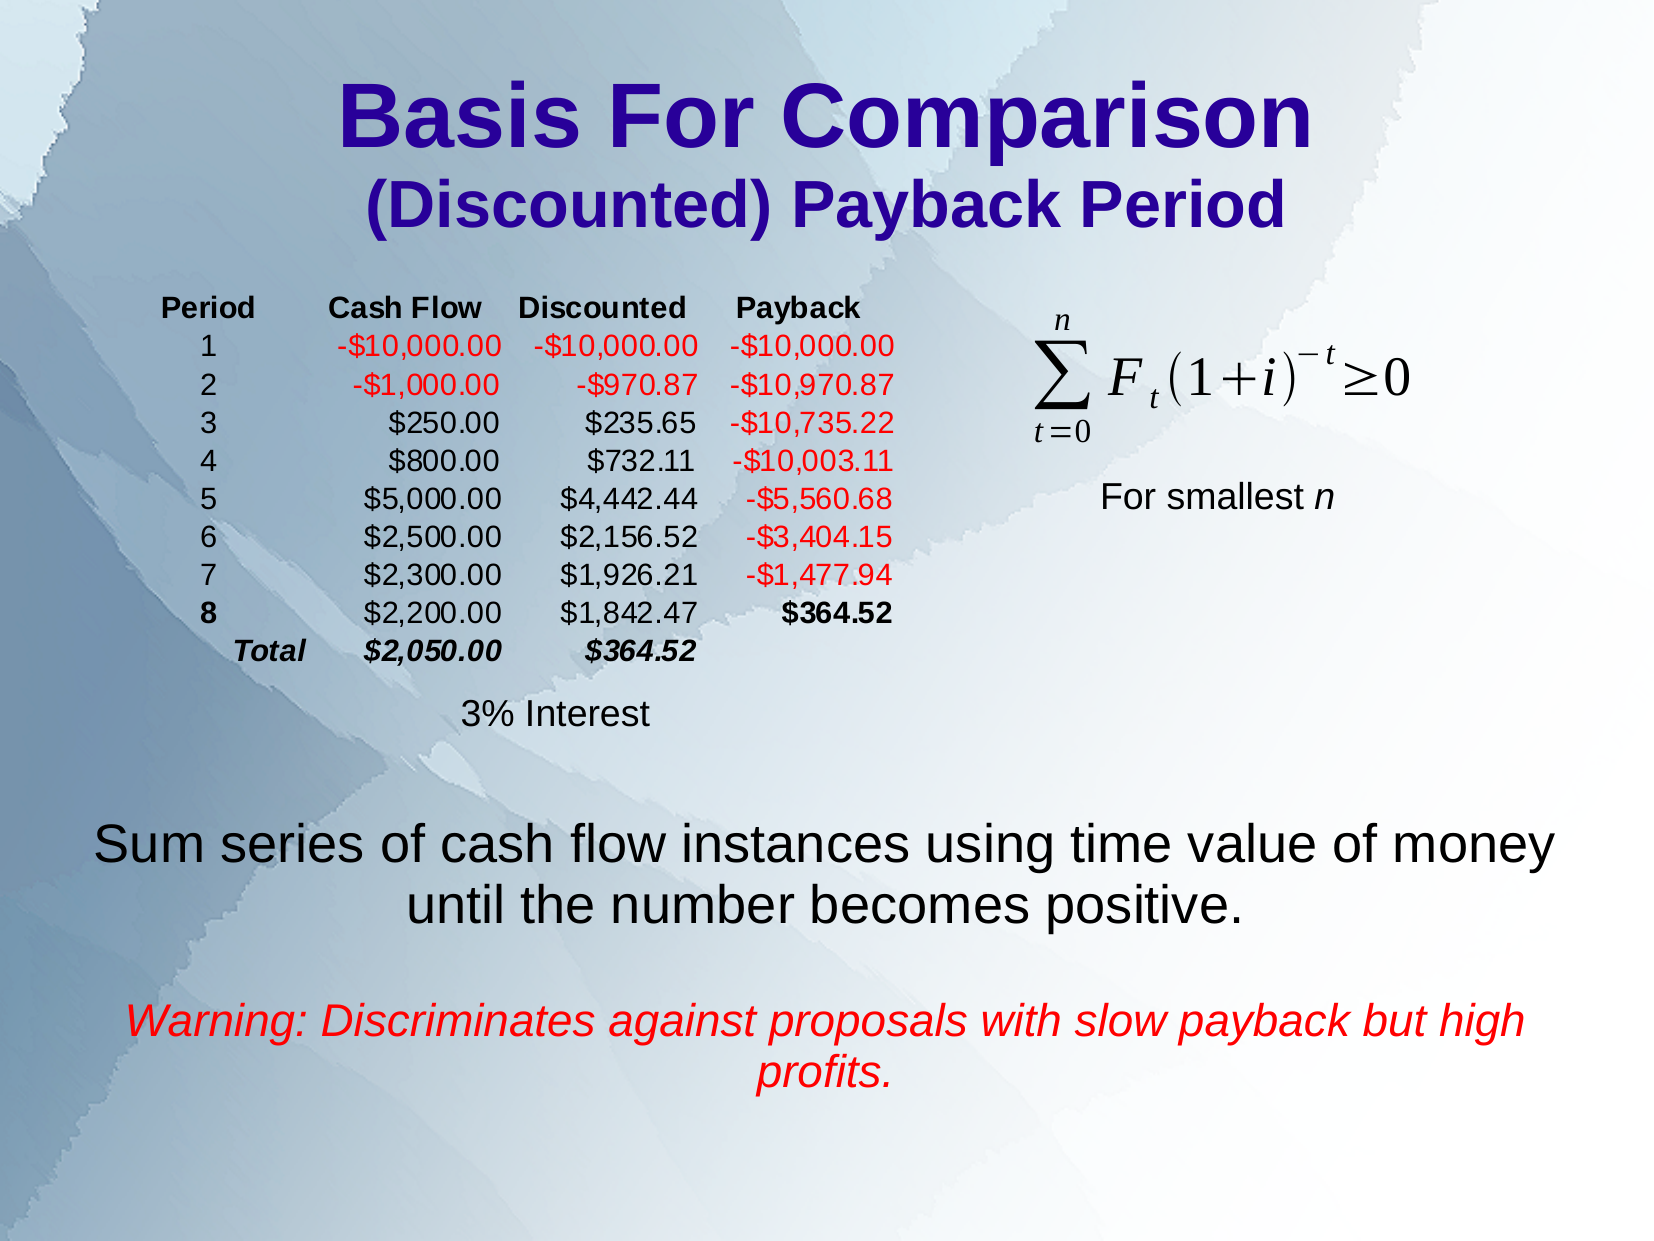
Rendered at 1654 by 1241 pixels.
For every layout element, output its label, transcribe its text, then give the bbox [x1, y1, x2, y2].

title Basis For Comparison (Discounted) Payback Period [82, 56, 1571, 250]
text_box 3% Interest [445, 684, 666, 742]
chart [110, 290, 900, 713]
subtitle Sum series of cash flow instances using time value of money until the number becomes positive. Warning: Discriminates against proposals with slow payback but high profits. [81, 813, 1570, 1098]
picture [0, 0, 1654, 1241]
text_box For smallest n [1085, 468, 1351, 526]
chart [1016, 300, 1426, 451]
